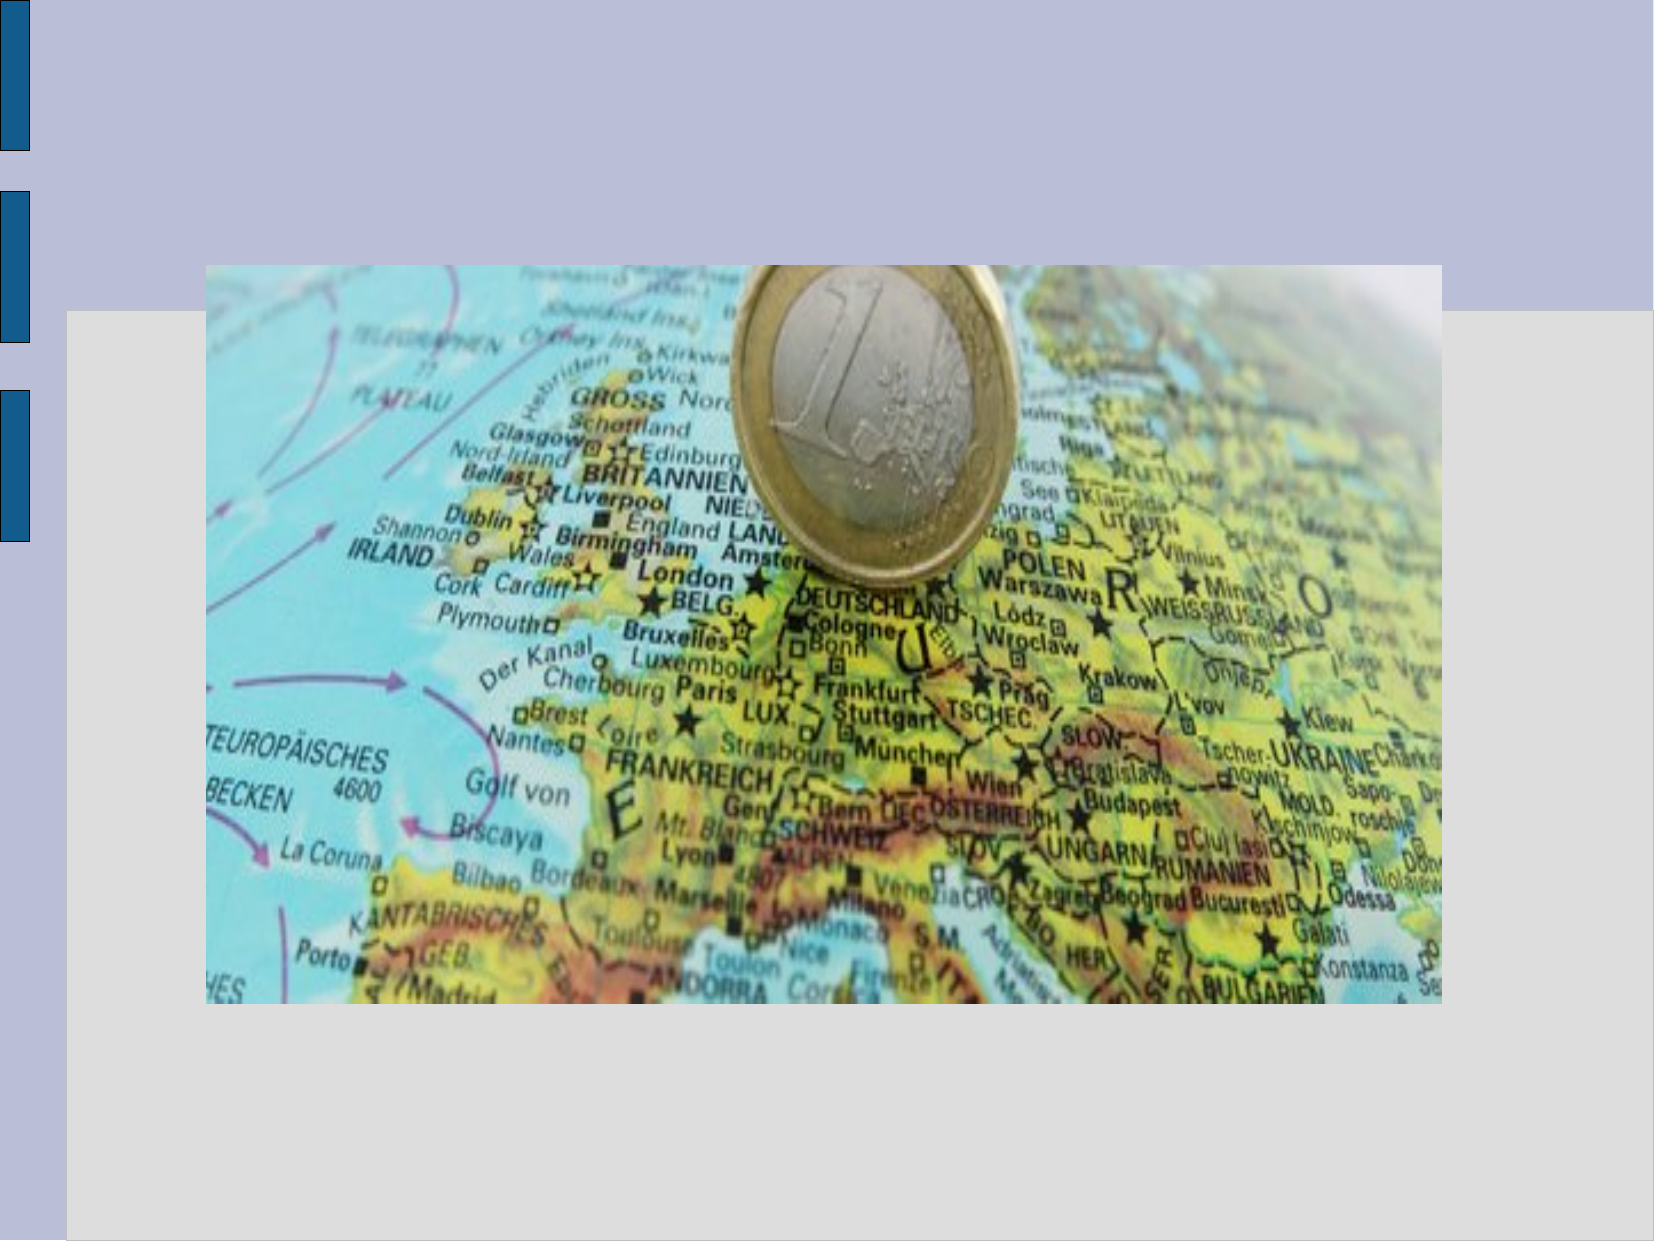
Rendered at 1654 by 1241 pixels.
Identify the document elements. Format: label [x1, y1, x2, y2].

picture [206, 265, 1442, 1004]
